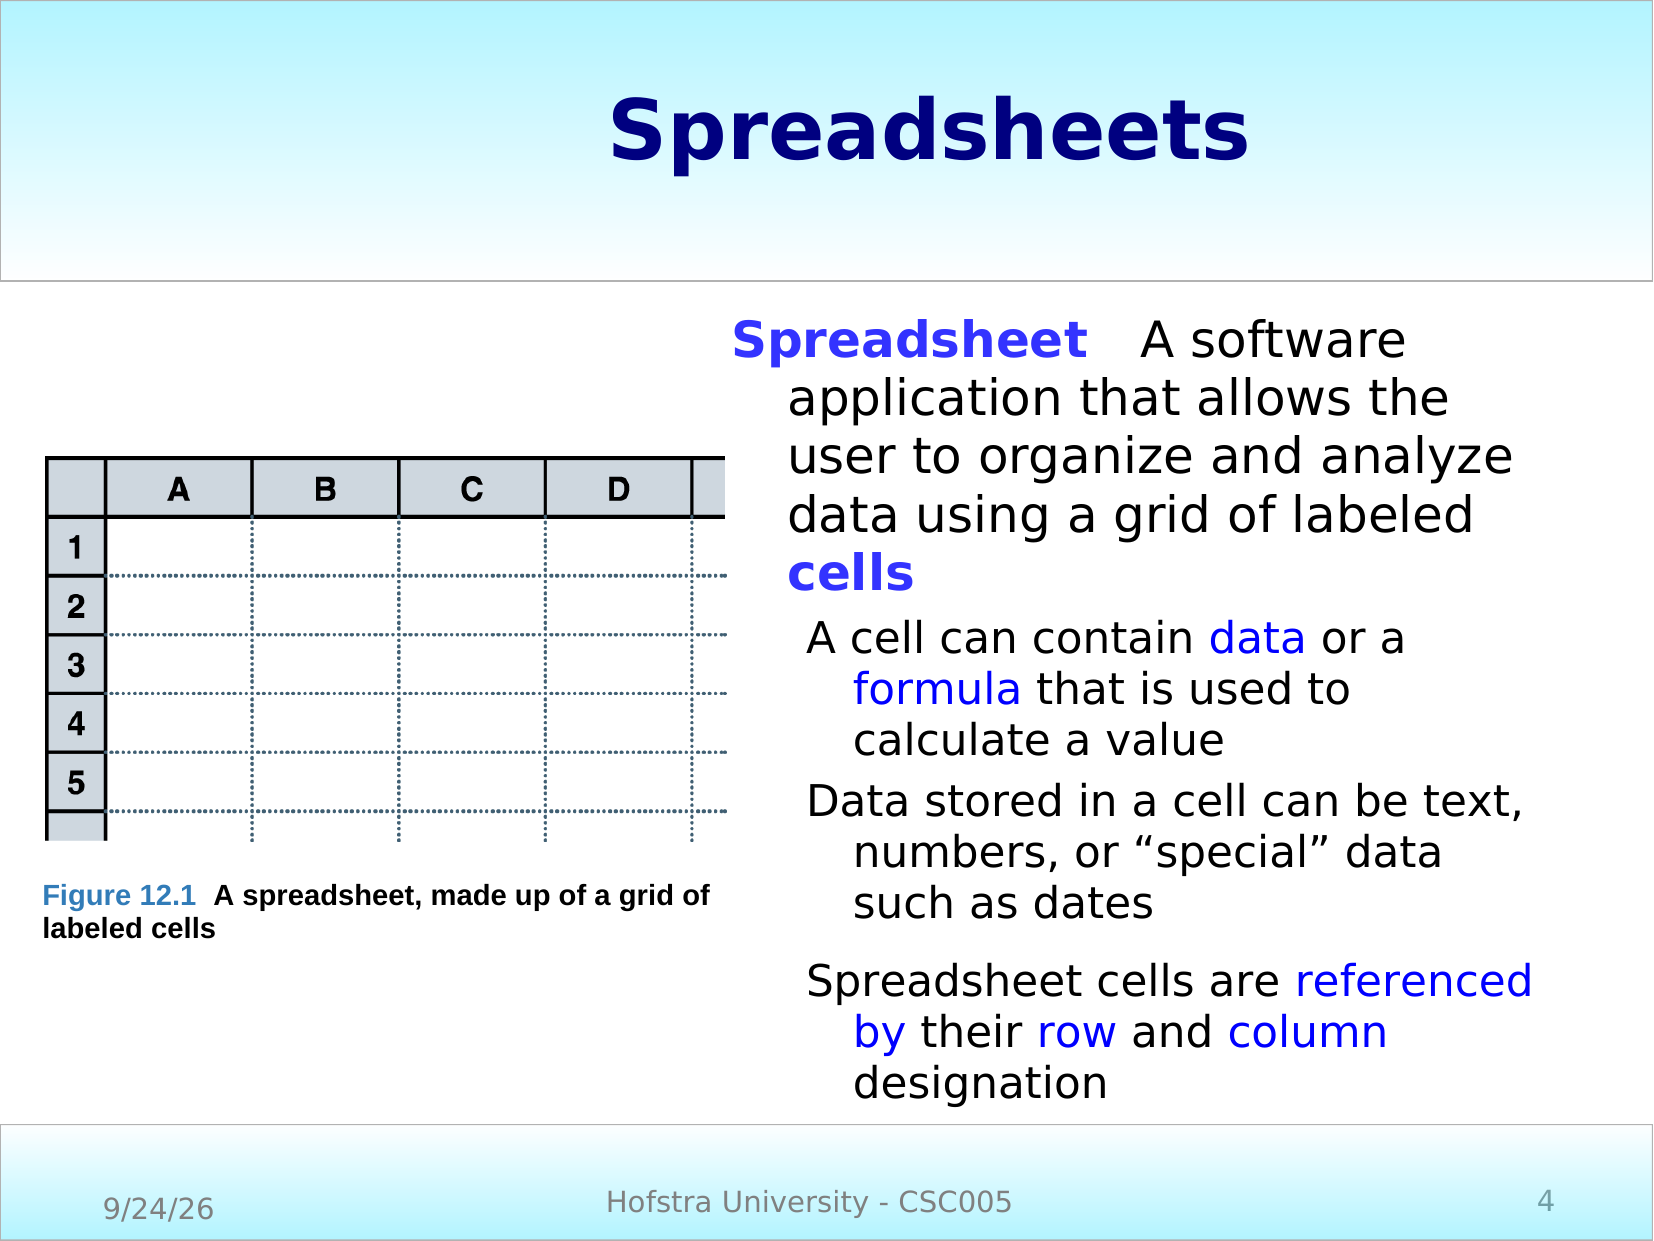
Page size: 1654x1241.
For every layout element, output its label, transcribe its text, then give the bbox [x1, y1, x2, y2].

title Spreadsheets [247, 27, 1612, 235]
text_box Figure 12.1 A spreadsheet, made up of a grid of labeled cells [27, 871, 744, 953]
picture [27, 438, 744, 859]
list Spreadsheet A software application that allows the user to organize and analyze data using a grid of labeled cells A cell can contain data or a formula that is used to calculate a value Data stored in a cell can be text, numbers, or “special” data such as dates Spreadsheet cells are referenced by their row and column designation [716, 303, 1571, 1227]
